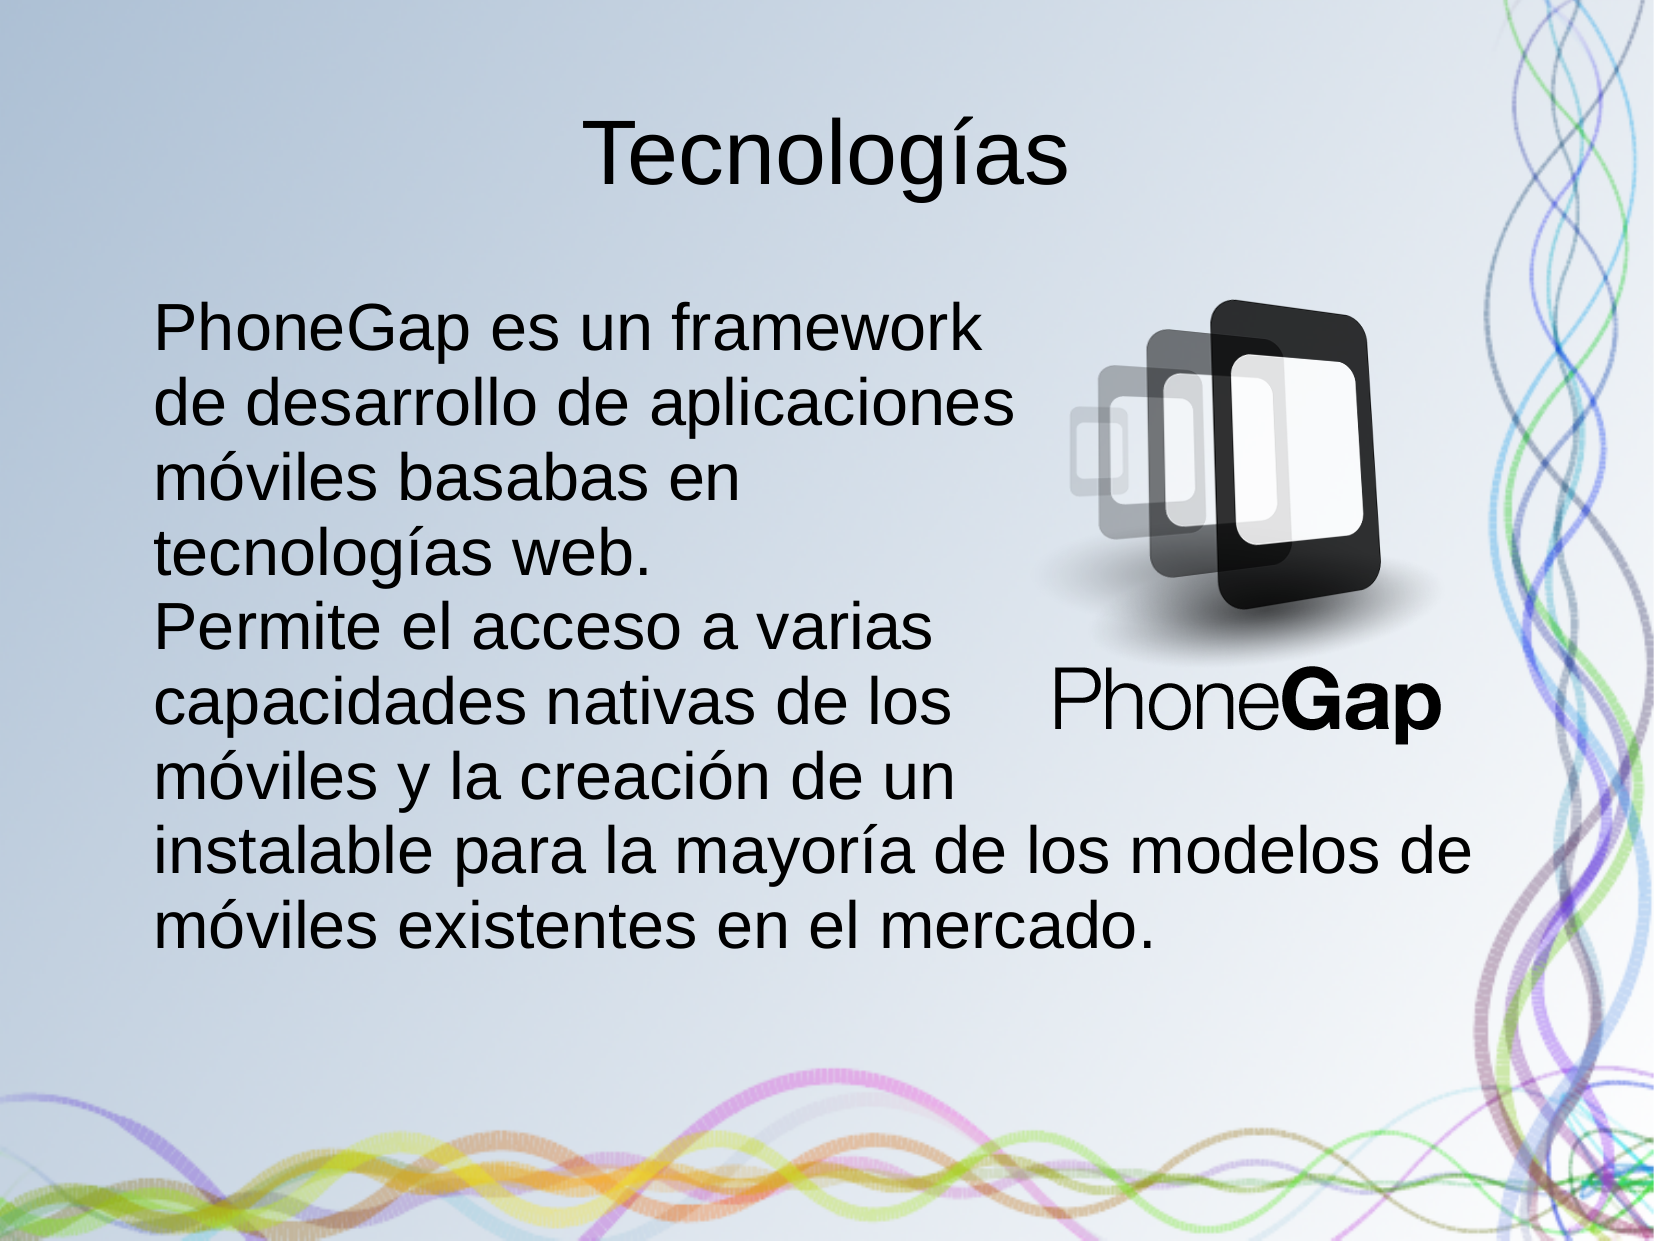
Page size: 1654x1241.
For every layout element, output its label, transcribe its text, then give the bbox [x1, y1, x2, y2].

title Tecnologías [82, 49, 1571, 257]
list PhoneGap es un framework de desarrollo de aplicaciones móviles basabas en tecnologías web. Permite el acceso a varias capacidades nativas de los móviles y la creación de un instalable para la mayoría de los modelos de móviles existentes en el mercado. [82, 290, 1571, 1010]
picture [0, 0, 1654, 1241]
